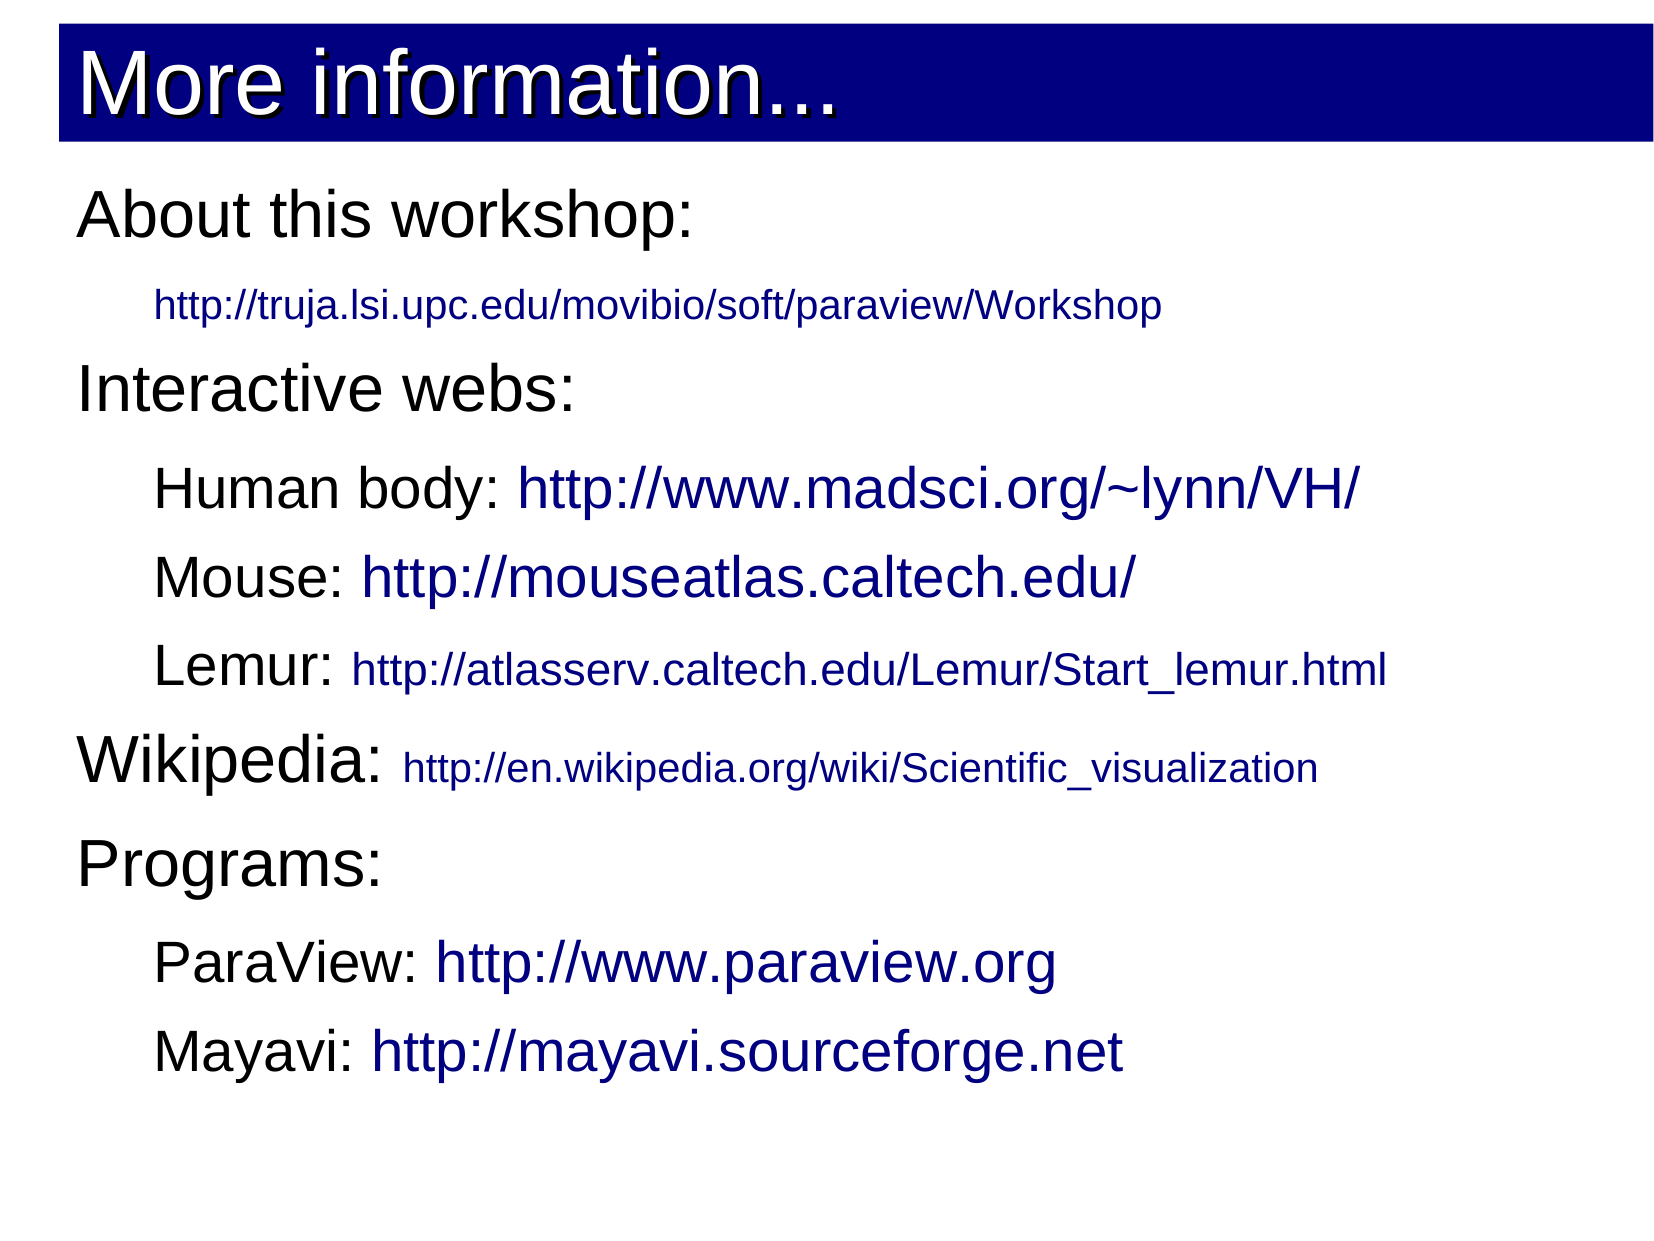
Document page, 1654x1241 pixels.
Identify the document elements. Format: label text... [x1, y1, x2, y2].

title More information... [76, 23, 1565, 142]
list About this workshop: http://truja.lsi.upc.edu/movibio/soft/paraview/Workshop Interactive webs: Human body: http://www.madsci.org/~lynn/VH/ Mouse: http://mouseatlas.caltech.edu/ Lemur: http://atlasserv.caltech.edu/Lemur/Start_lemur.html Wikipedia: http://en.wikipedia.org/wiki/Scientific_visualization Programs: ParaView: http://www.paraview.org Mayavi: http://mayavi.sourceforge.net [59, 177, 1654, 1211]
